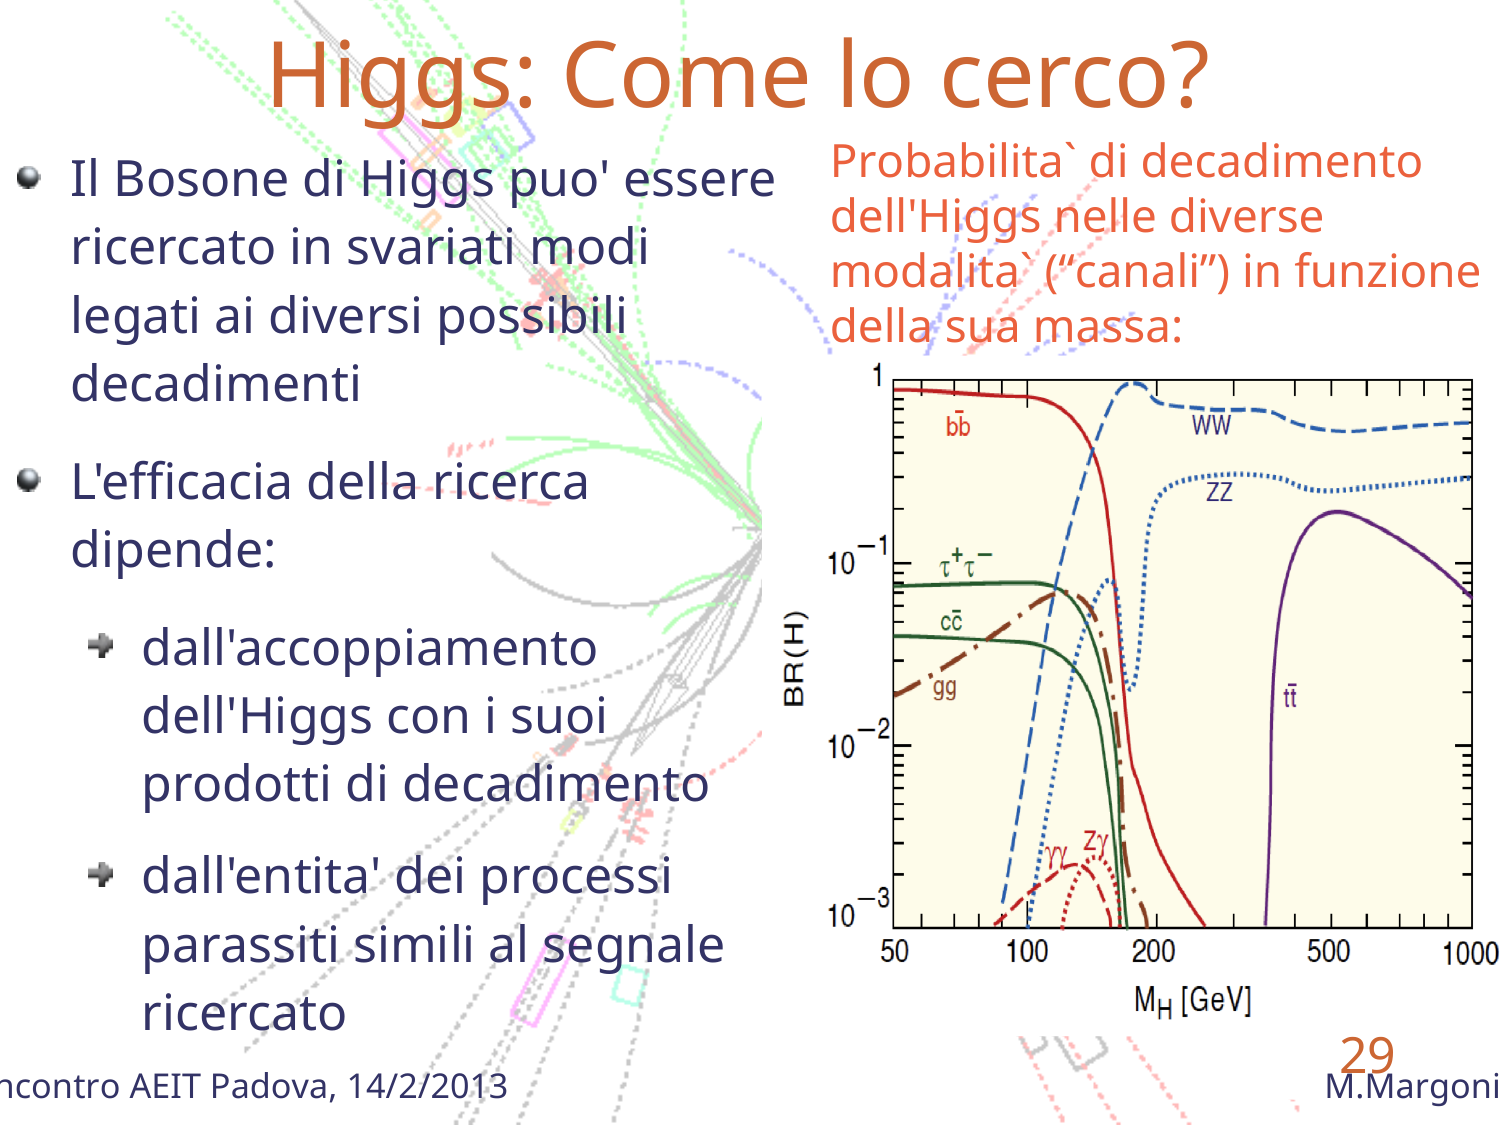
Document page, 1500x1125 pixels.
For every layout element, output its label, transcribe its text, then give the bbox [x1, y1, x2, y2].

picture [0, 0, 1500, 1125]
picture [254, 1082, 264, 1096]
text_box Probabilita` di decadimento dell'Higgs nelle diverse modalita` (“canali”) in funzione della sua massa: [814, 124, 1500, 359]
picture [136, 1078, 144, 1088]
title Higgs: Come lo cerco? [37, 3, 1463, 141]
list Il Bosone di Higgs puo' essere ricercato in svariati modi legati ai diversi possibili decadimenti L'efficacia della ricerca dipende: dall'accoppiamento dell'Higgs con i suoi prodotti di decadimento dall'entita' dei processi parassiti simili al segnale ricercato [0, 143, 783, 1076]
picture [370, 1079, 378, 1090]
picture [215, 1076, 225, 1086]
picture [455, 1076, 465, 1096]
